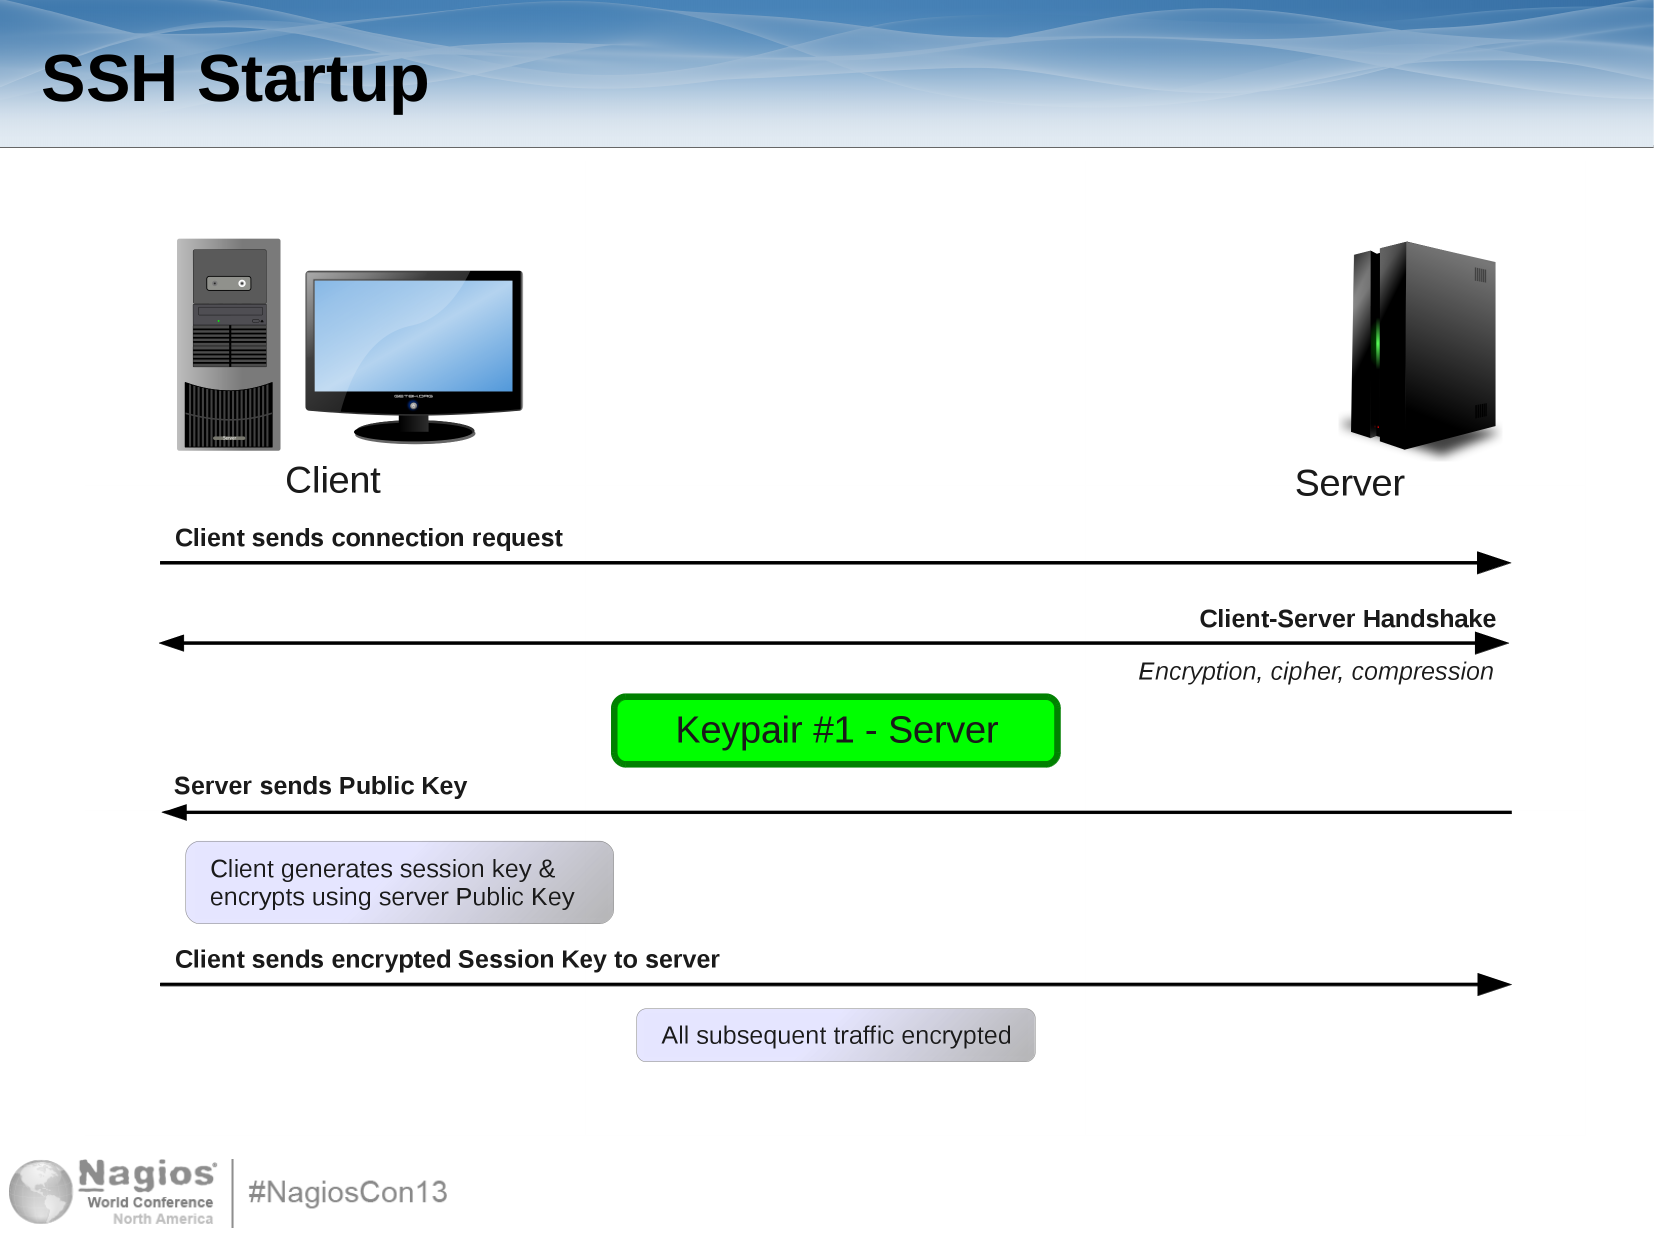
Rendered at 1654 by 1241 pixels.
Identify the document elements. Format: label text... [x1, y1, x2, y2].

picture [85, 161, 1586, 1137]
title SSH Startup [41, 29, 1248, 127]
picture [0, 0, 1654, 147]
picture [9, 1159, 453, 1228]
